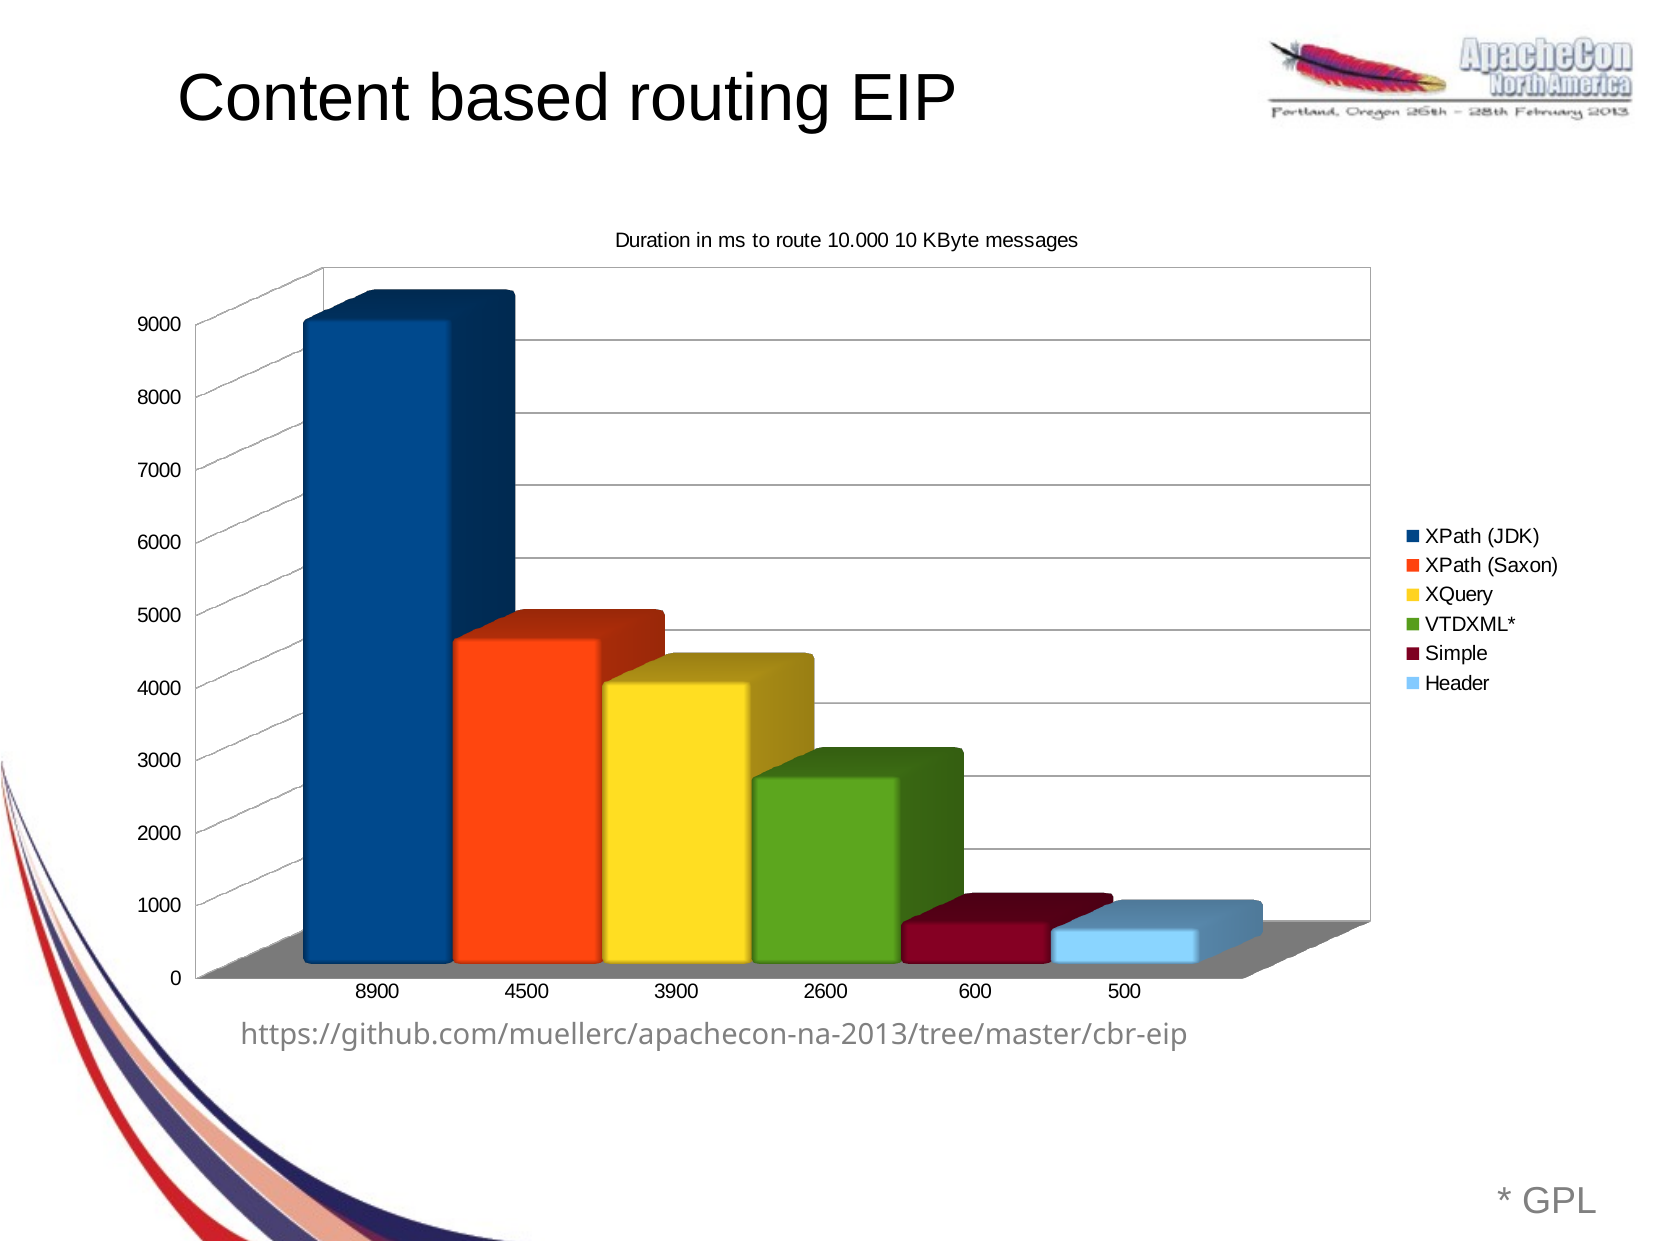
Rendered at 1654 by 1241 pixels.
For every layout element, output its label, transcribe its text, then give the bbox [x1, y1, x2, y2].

chart [107, 213, 1578, 1007]
text_box https://github.com/muellerc/apachecon-na-2013/tree/master/cbr-eip [225, 1006, 1506, 1064]
text_box * GPL [1482, 1172, 1644, 1230]
picture [0, 0, 1654, 1241]
title Content based routing EIP [177, 41, 1536, 154]
